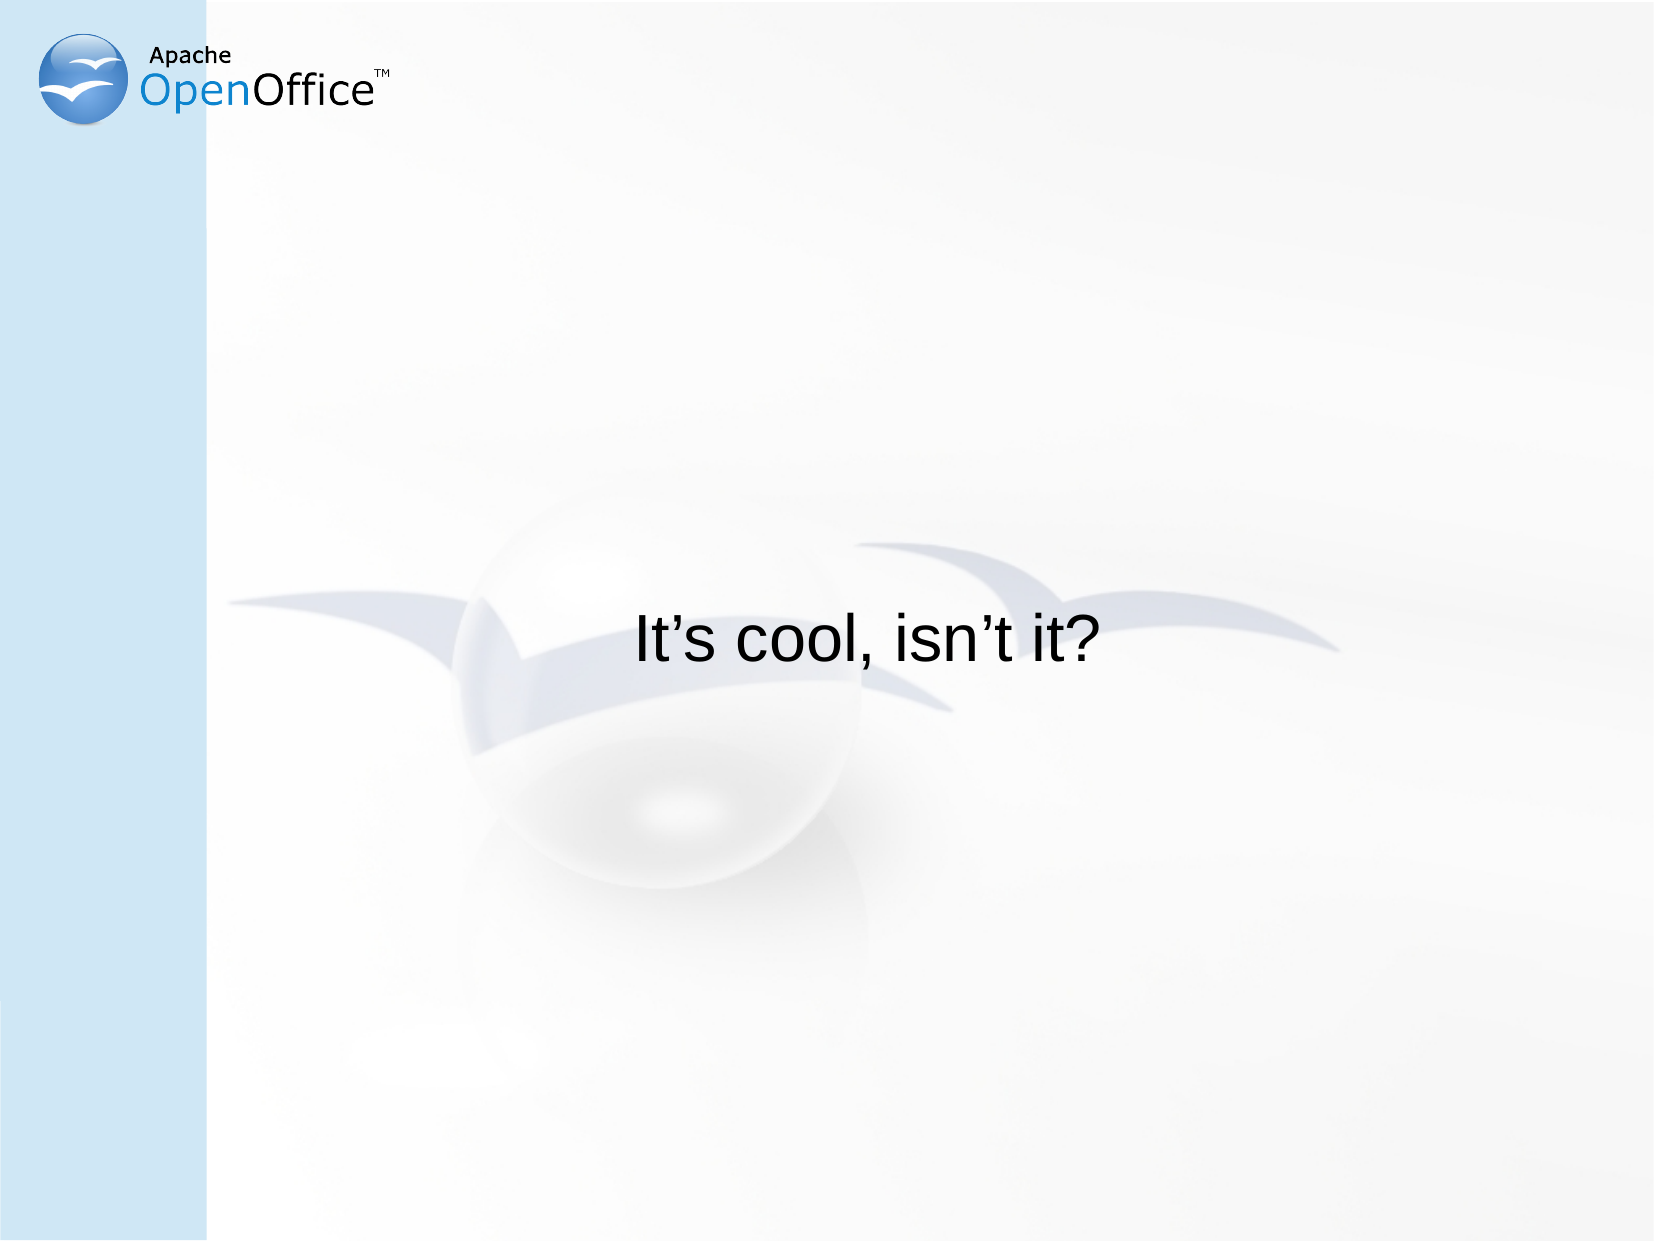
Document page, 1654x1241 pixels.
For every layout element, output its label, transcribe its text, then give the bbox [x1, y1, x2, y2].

subtitle It’s cool, isn’t it? [165, 108, 1571, 1168]
picture [35, 2, 1654, 1241]
